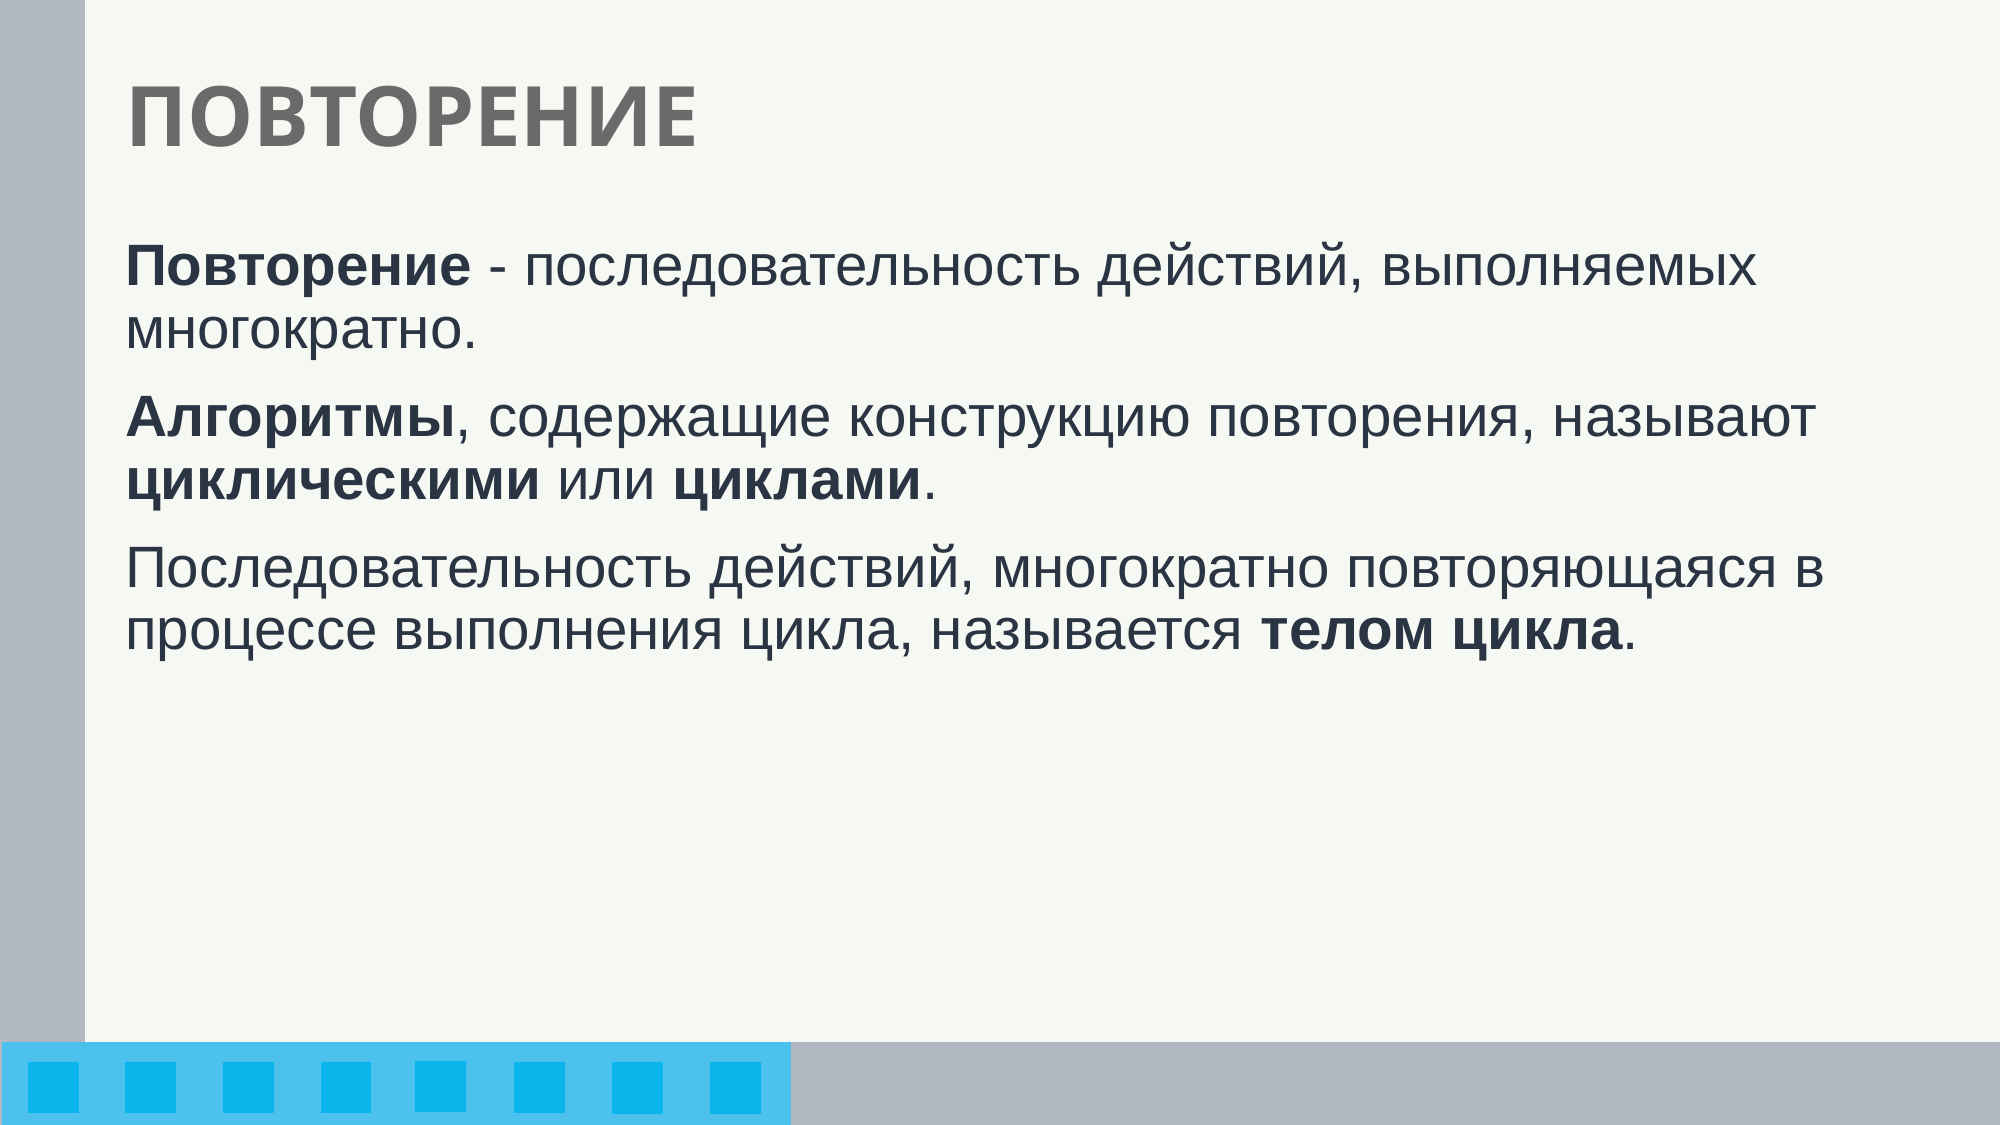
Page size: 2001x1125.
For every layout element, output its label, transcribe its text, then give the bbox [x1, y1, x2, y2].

list Повторение - последовательность действий, выполняемых многократно. Алгоритмы, содержащие конструкцию повторения, называют циклическими или циклами. Последовательность действий, многократно повторяющаяся в процессе выполнения цикла, называется телом цикла. [110, 227, 1892, 1058]
title ПОВТОРЕНИЕ [110, 10, 1892, 227]
